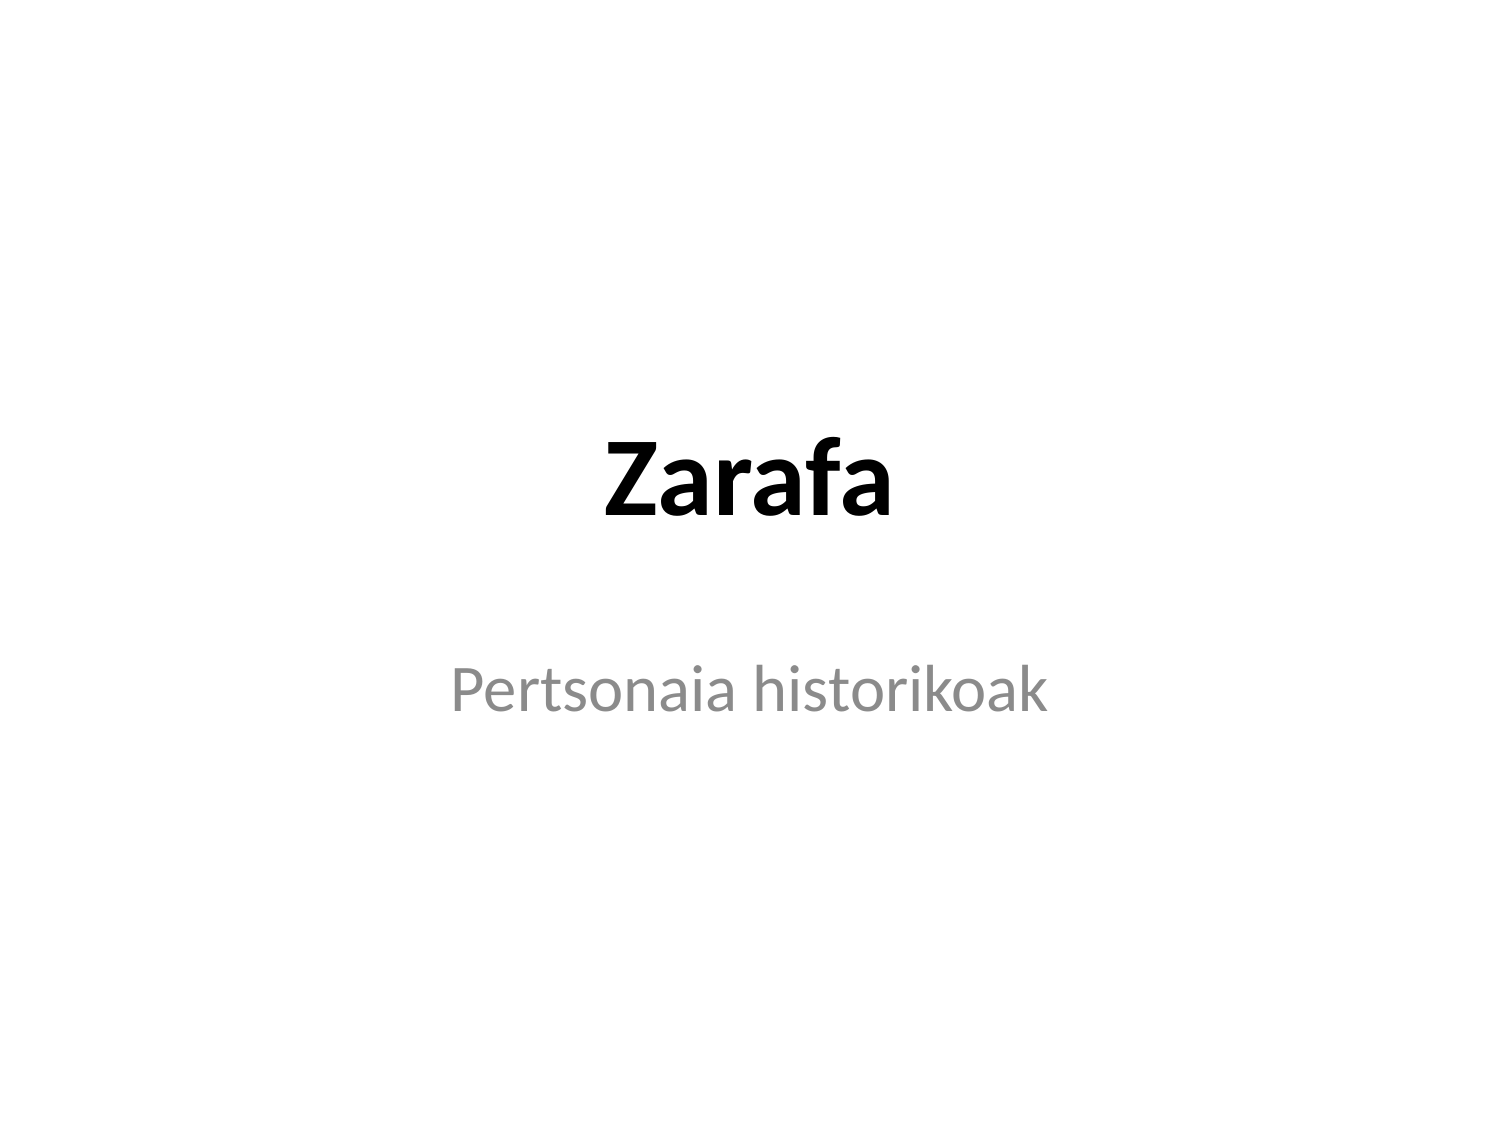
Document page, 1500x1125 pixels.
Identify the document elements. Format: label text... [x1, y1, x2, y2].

text_box Pertsonaia historikoak [225, 637, 1276, 768]
title Zarafa [112, 349, 1388, 591]
